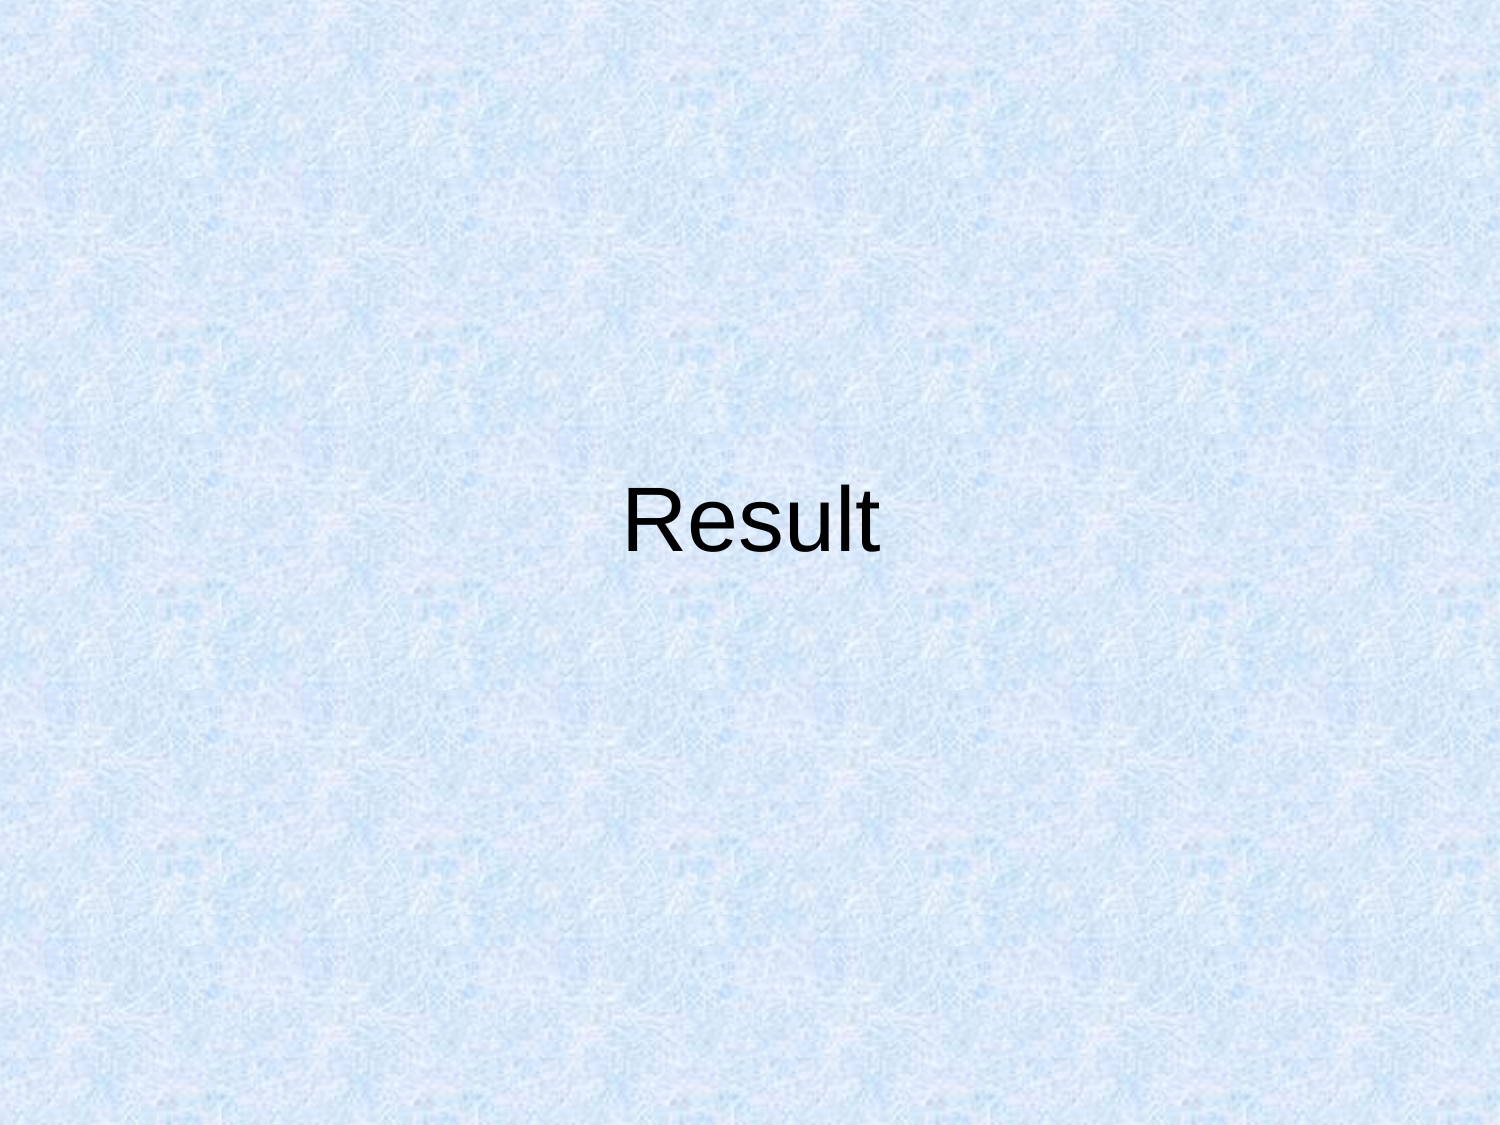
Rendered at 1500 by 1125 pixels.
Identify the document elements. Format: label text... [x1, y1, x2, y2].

picture [0, 0, 1500, 1125]
title Result [76, 420, 1427, 609]
